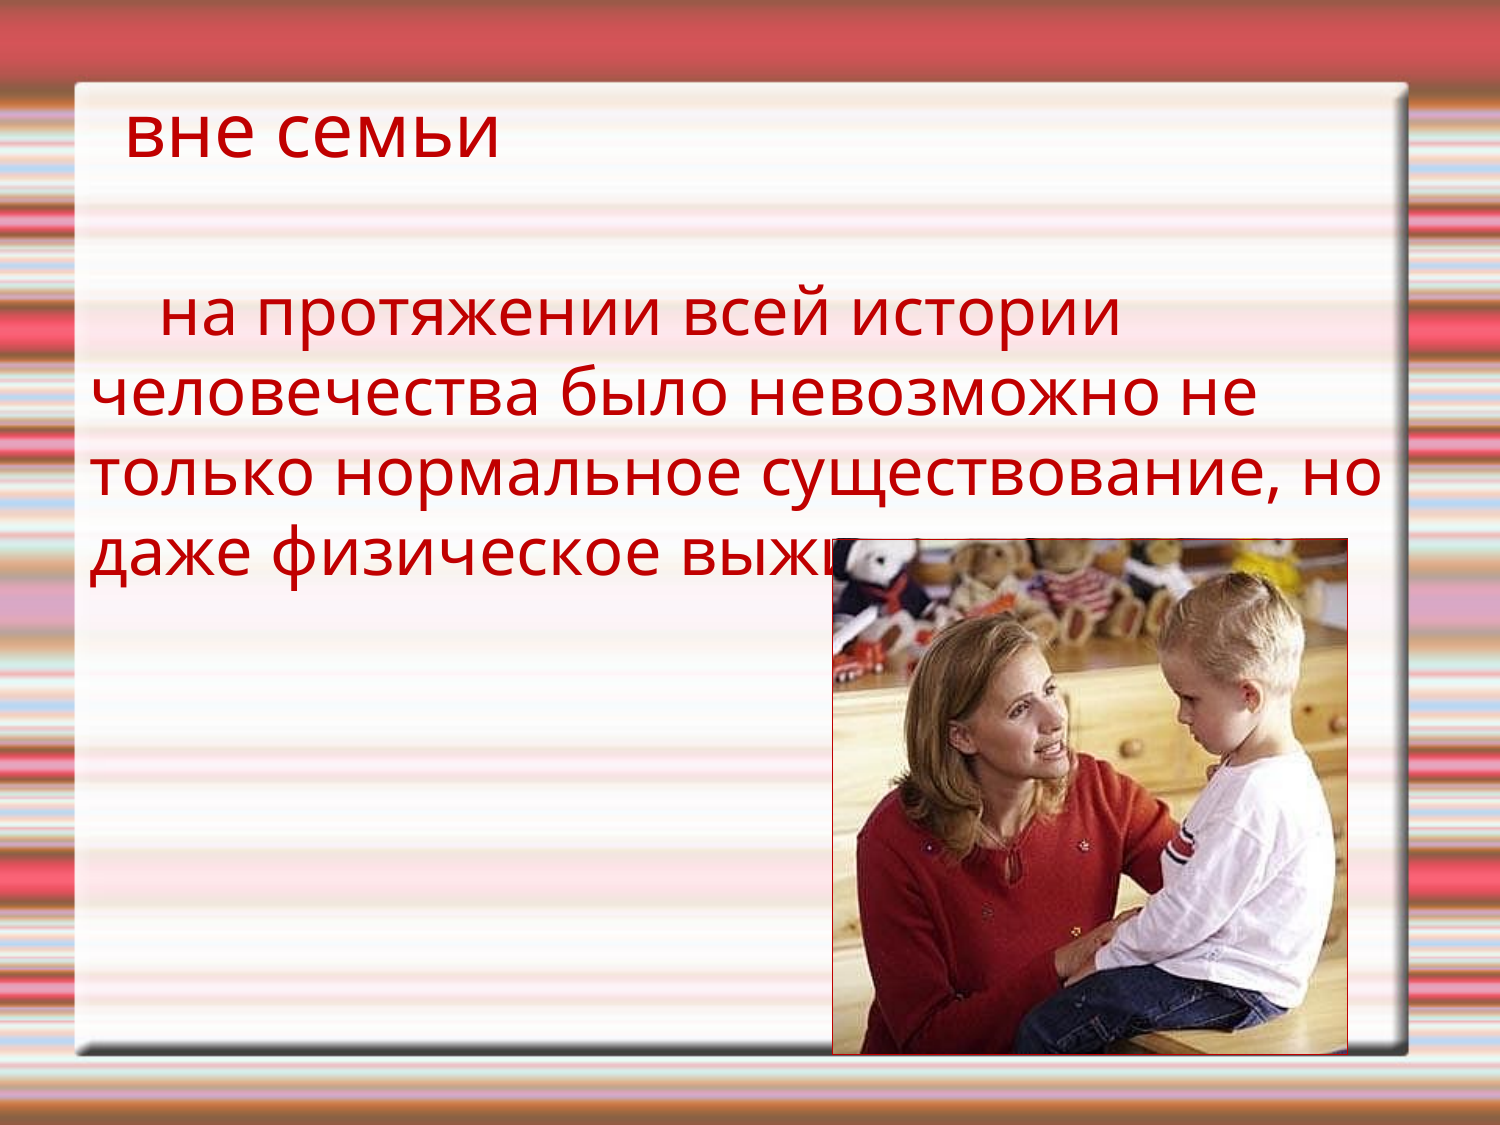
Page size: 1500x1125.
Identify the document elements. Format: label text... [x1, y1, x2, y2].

title вне семьи [50, 75, 1475, 213]
list на протяжении всей истории человечества было невозможно не только нормальное существование, но даже физическое выживание. [75, 261, 1500, 1004]
picture [0, 0, 1500, 1125]
